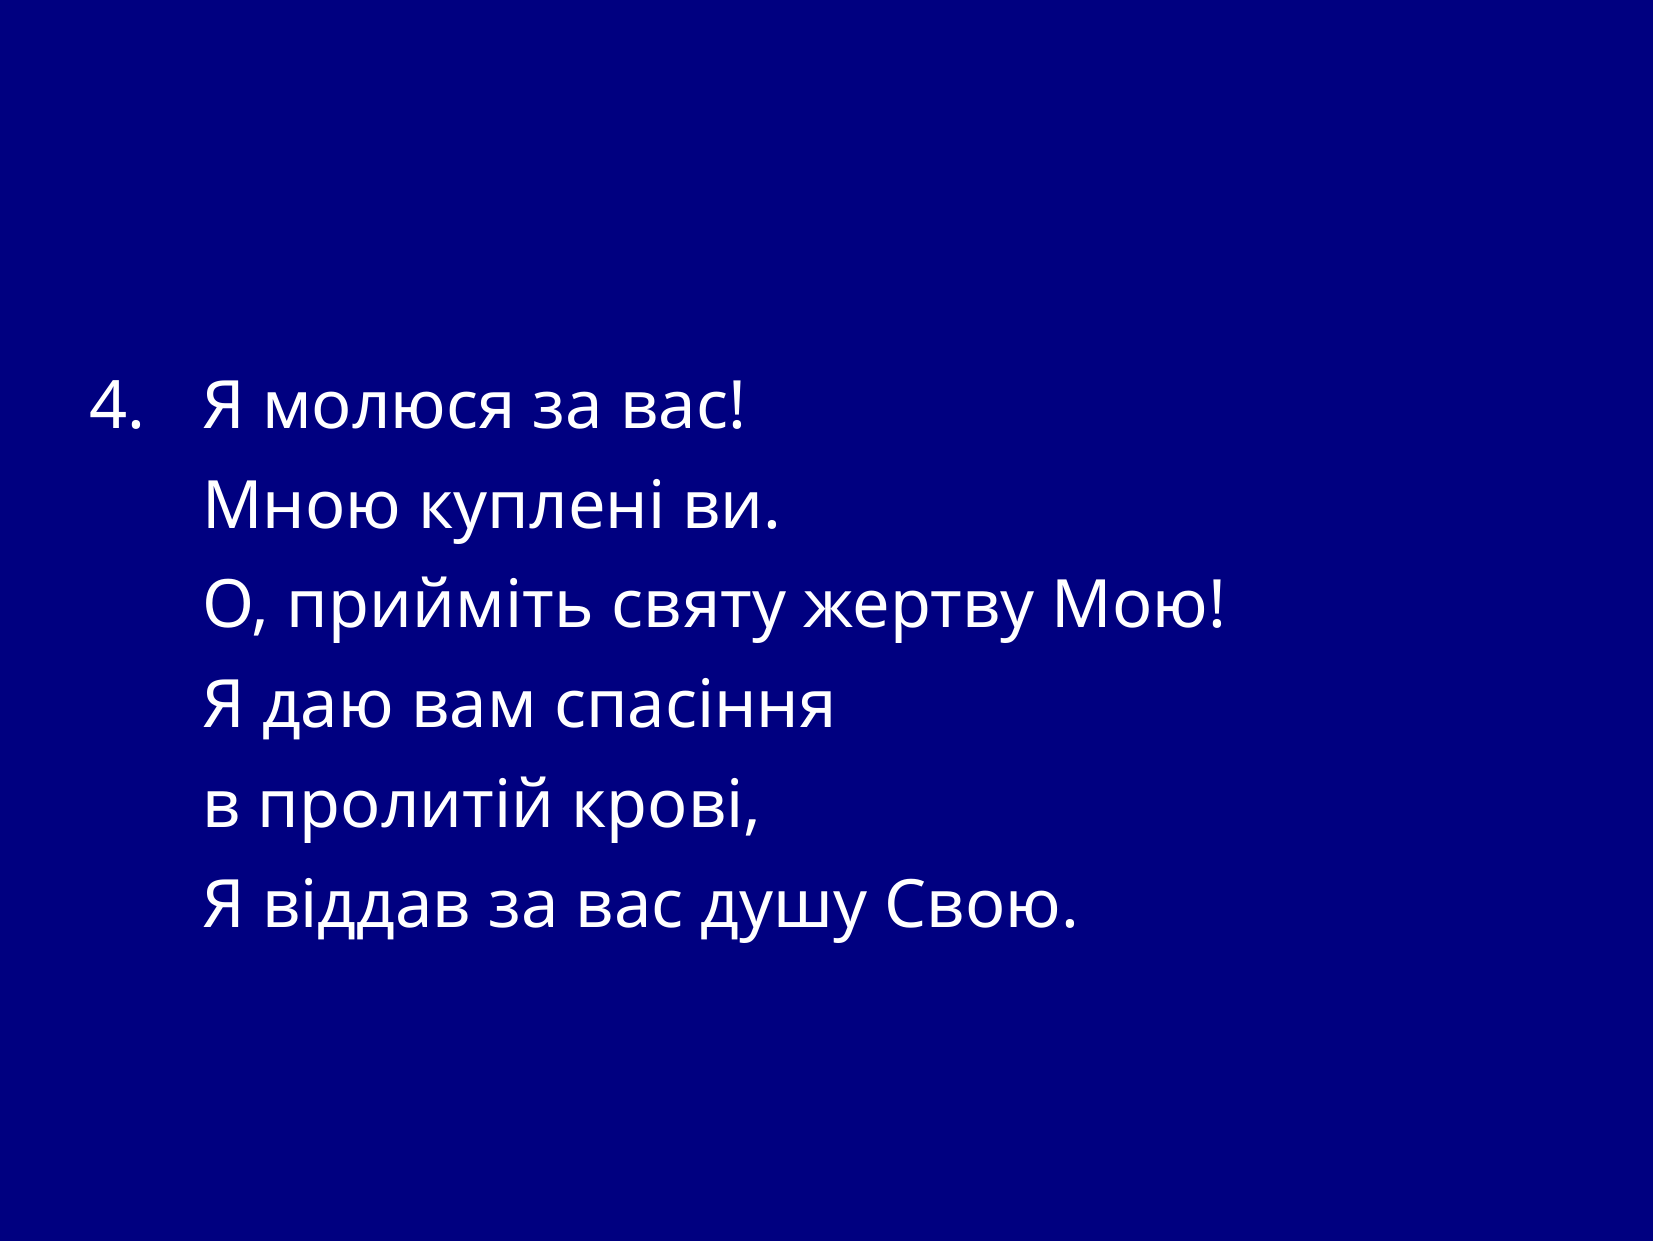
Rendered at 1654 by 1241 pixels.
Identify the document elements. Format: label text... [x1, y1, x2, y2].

text_box 4. Я молюся за вас! Мною куплені ви. О, прийміть святу жертву Мою! Я даю вам спасіння в пролитій крові, Я віддав за вас душу Свою. [75, 150, 1576, 1163]
